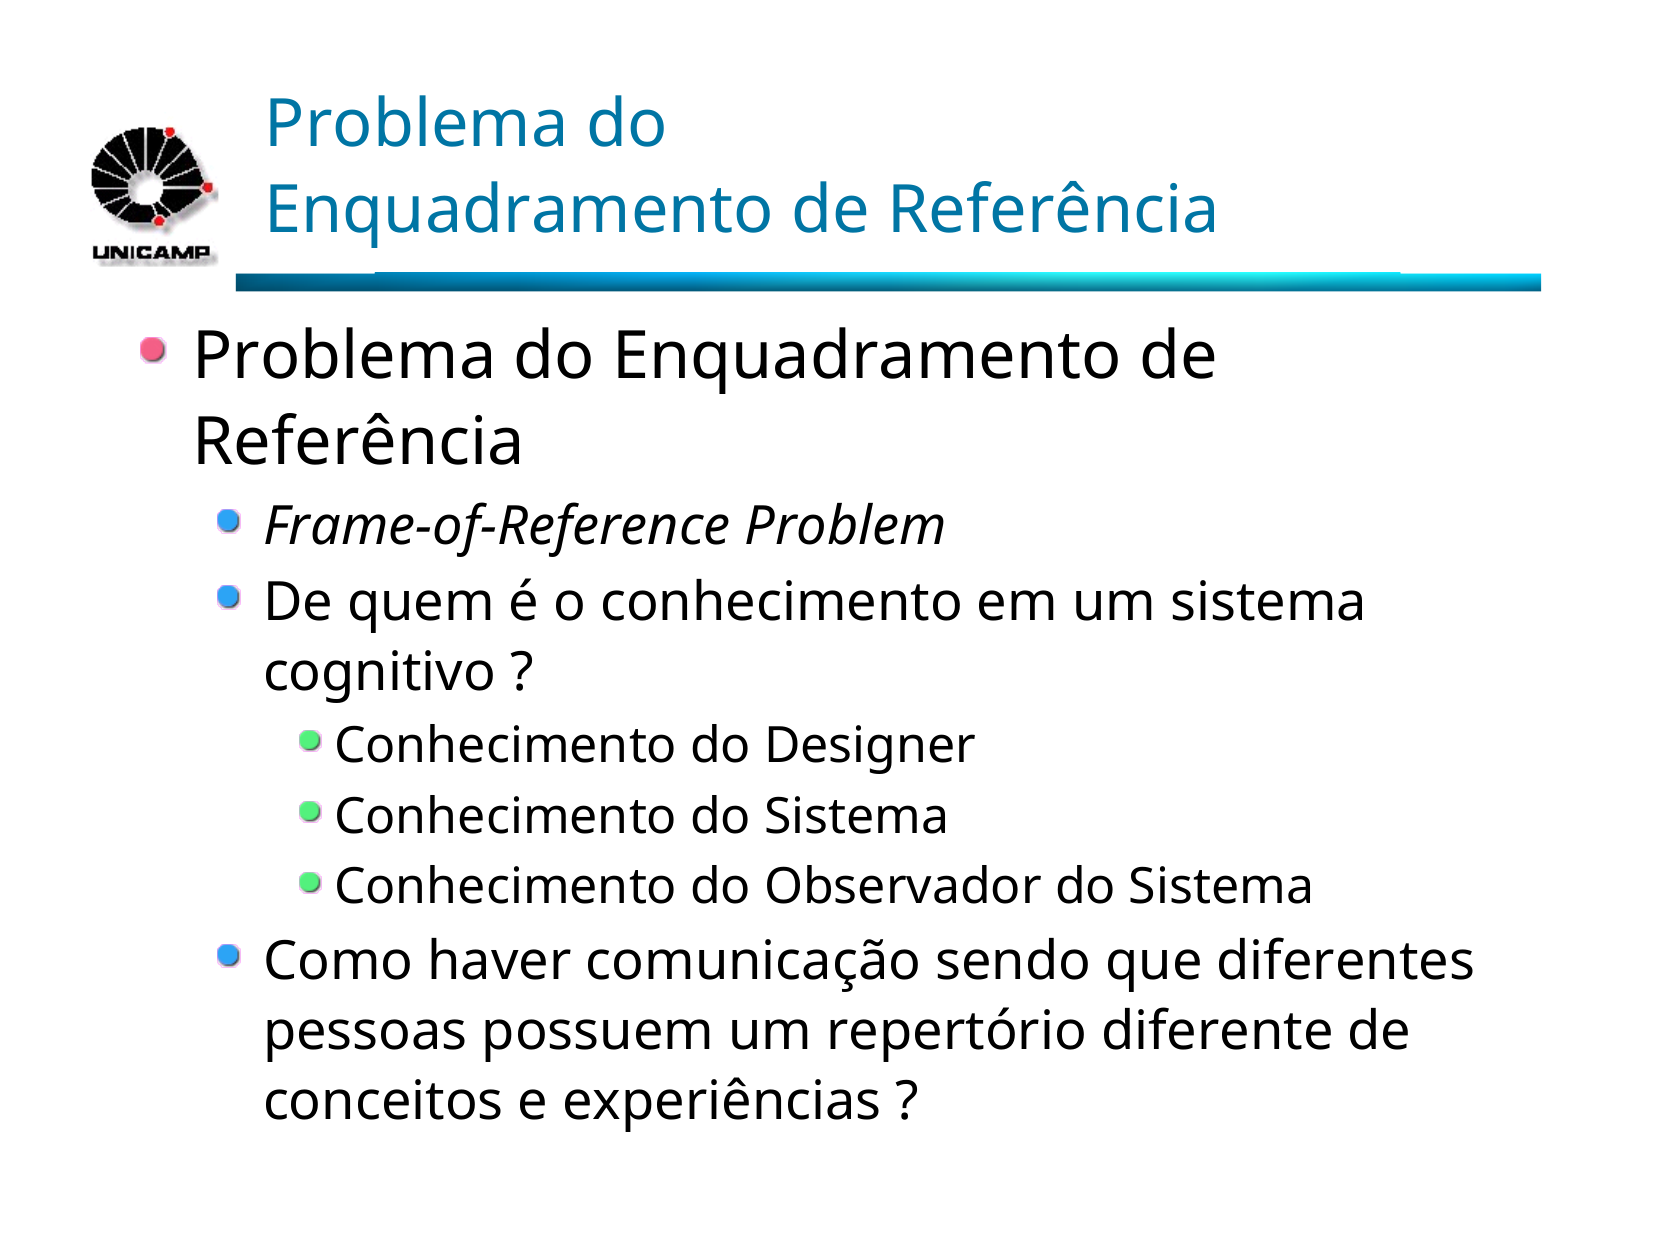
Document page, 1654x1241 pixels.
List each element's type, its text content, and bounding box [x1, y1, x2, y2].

title Problema do Enquadramento de Referência [264, 42, 1534, 250]
list Problema do Enquadramento de Referência Frame-of-Reference Problem De quem é o conhecimento em um sistema cognitivo ? Conhecimento do Designer Conhecimento do Sistema Conhecimento do Observador do Sistema Como haver comunicação sendo que diferentes pessoas possuem um repertório diferente de conceitos e experiências ? [121, 309, 1534, 1182]
picture [125, 272, 1654, 295]
